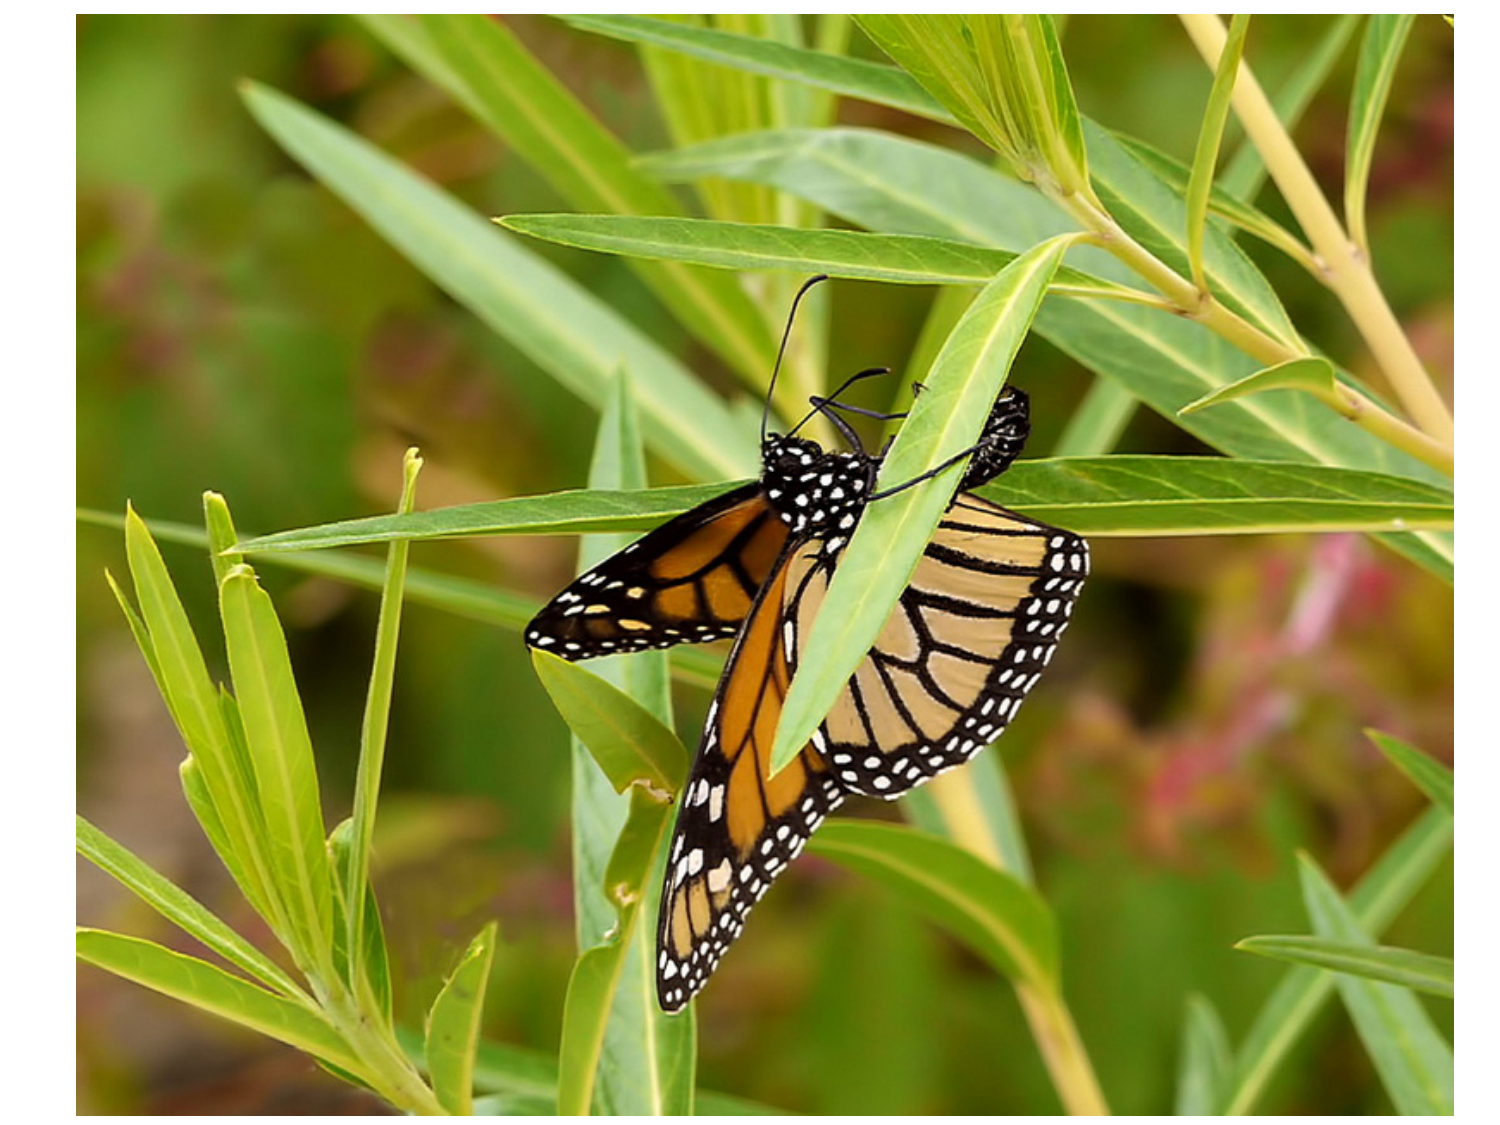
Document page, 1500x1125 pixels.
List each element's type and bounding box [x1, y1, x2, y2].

picture [76, 14, 1454, 1116]
